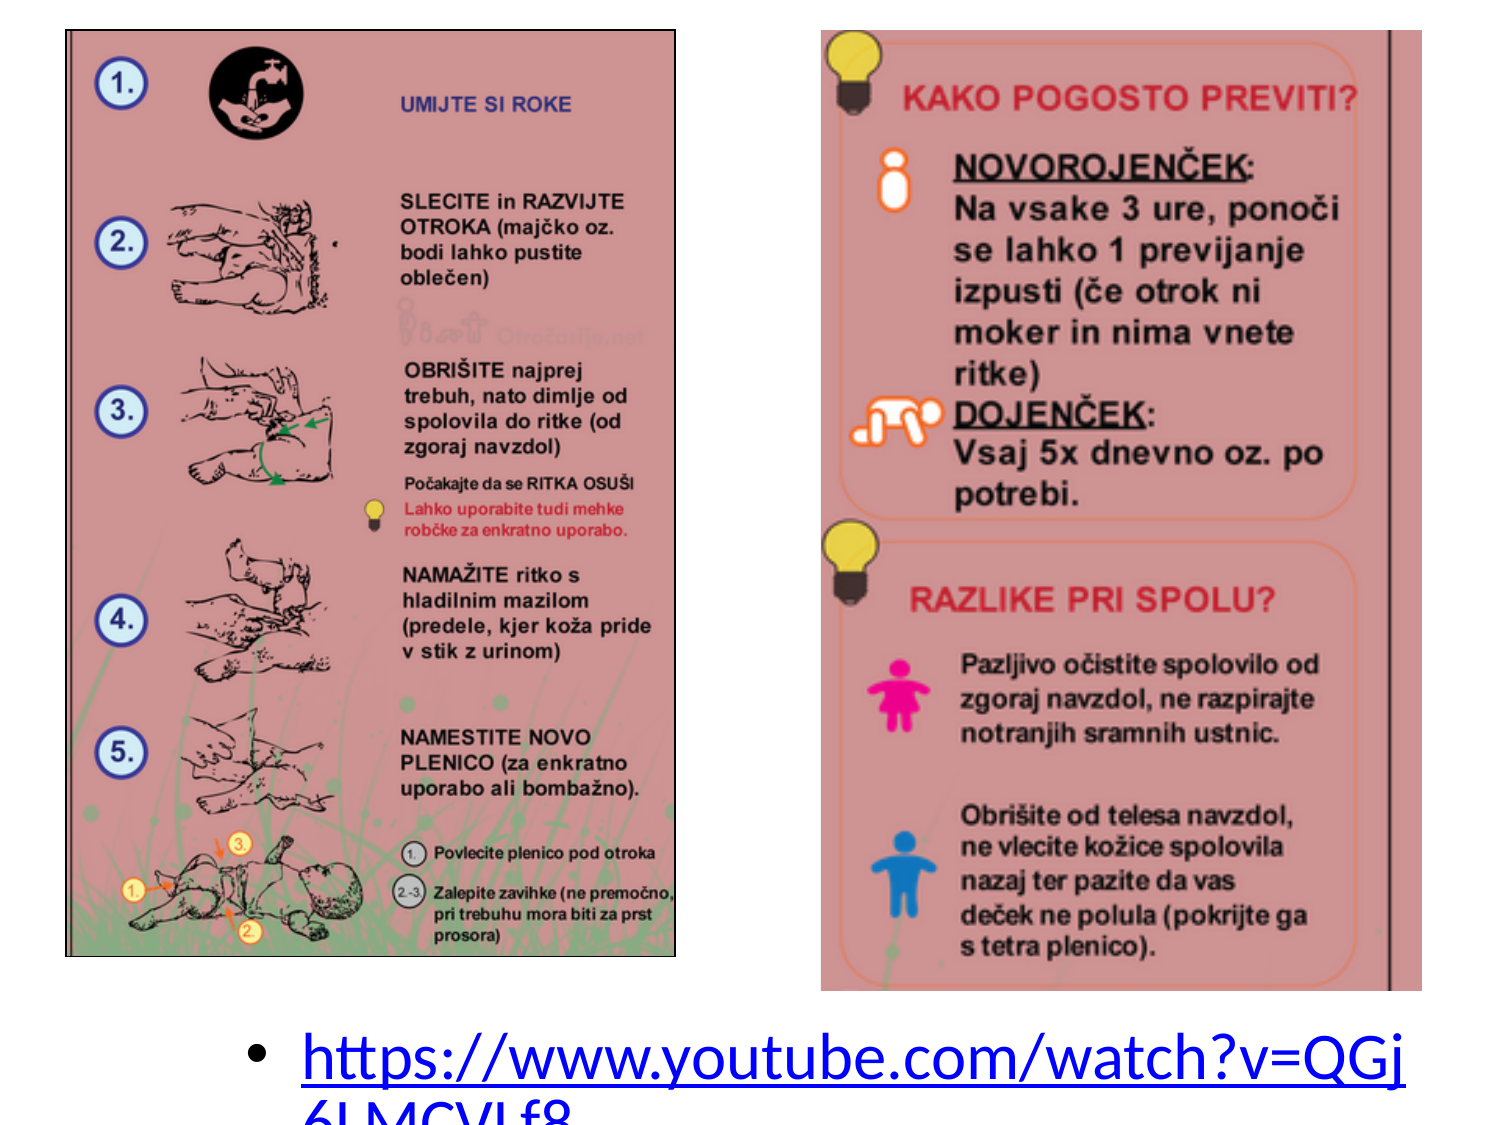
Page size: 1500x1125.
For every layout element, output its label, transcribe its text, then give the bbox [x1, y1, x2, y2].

list https://www.youtube.com/watch?v=QGj6LMCVLf8 [230, 1004, 1426, 1125]
picture [66, 30, 675, 956]
picture [820, 30, 1422, 991]
